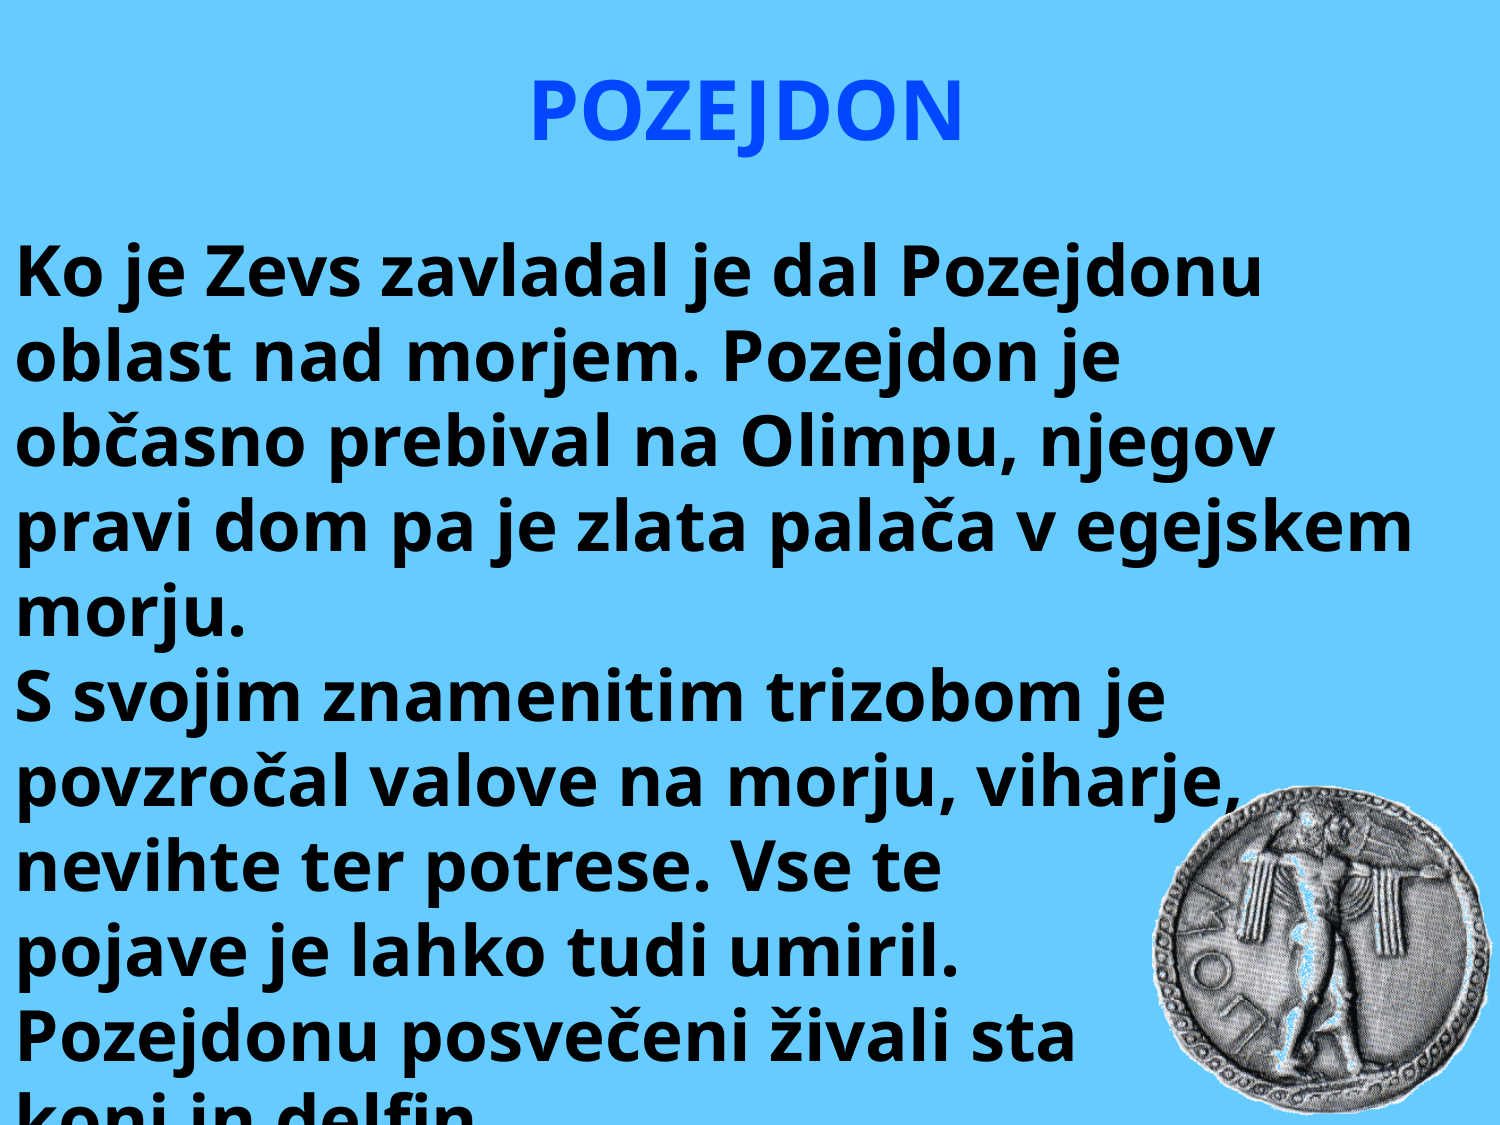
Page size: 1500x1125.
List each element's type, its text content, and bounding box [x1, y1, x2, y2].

picture [1143, 778, 1500, 1125]
text_box Ko je Zevs zavladal je dal Pozejdonu oblast nad morjem. Pozejdon je občasno prebival na Olimpu, njegov pravi dom pa je zlata palača v egejskem morju. S svojim znamenitim trizobom je povzročal valove na morju, viharje, nevihte ter potrese. Vse te pojave je lahko tudi umiril. Pozejdonu posvečeni živali sta konj in delfin. [0, 218, 1447, 1125]
text_box POZEJDON [512, 49, 979, 166]
